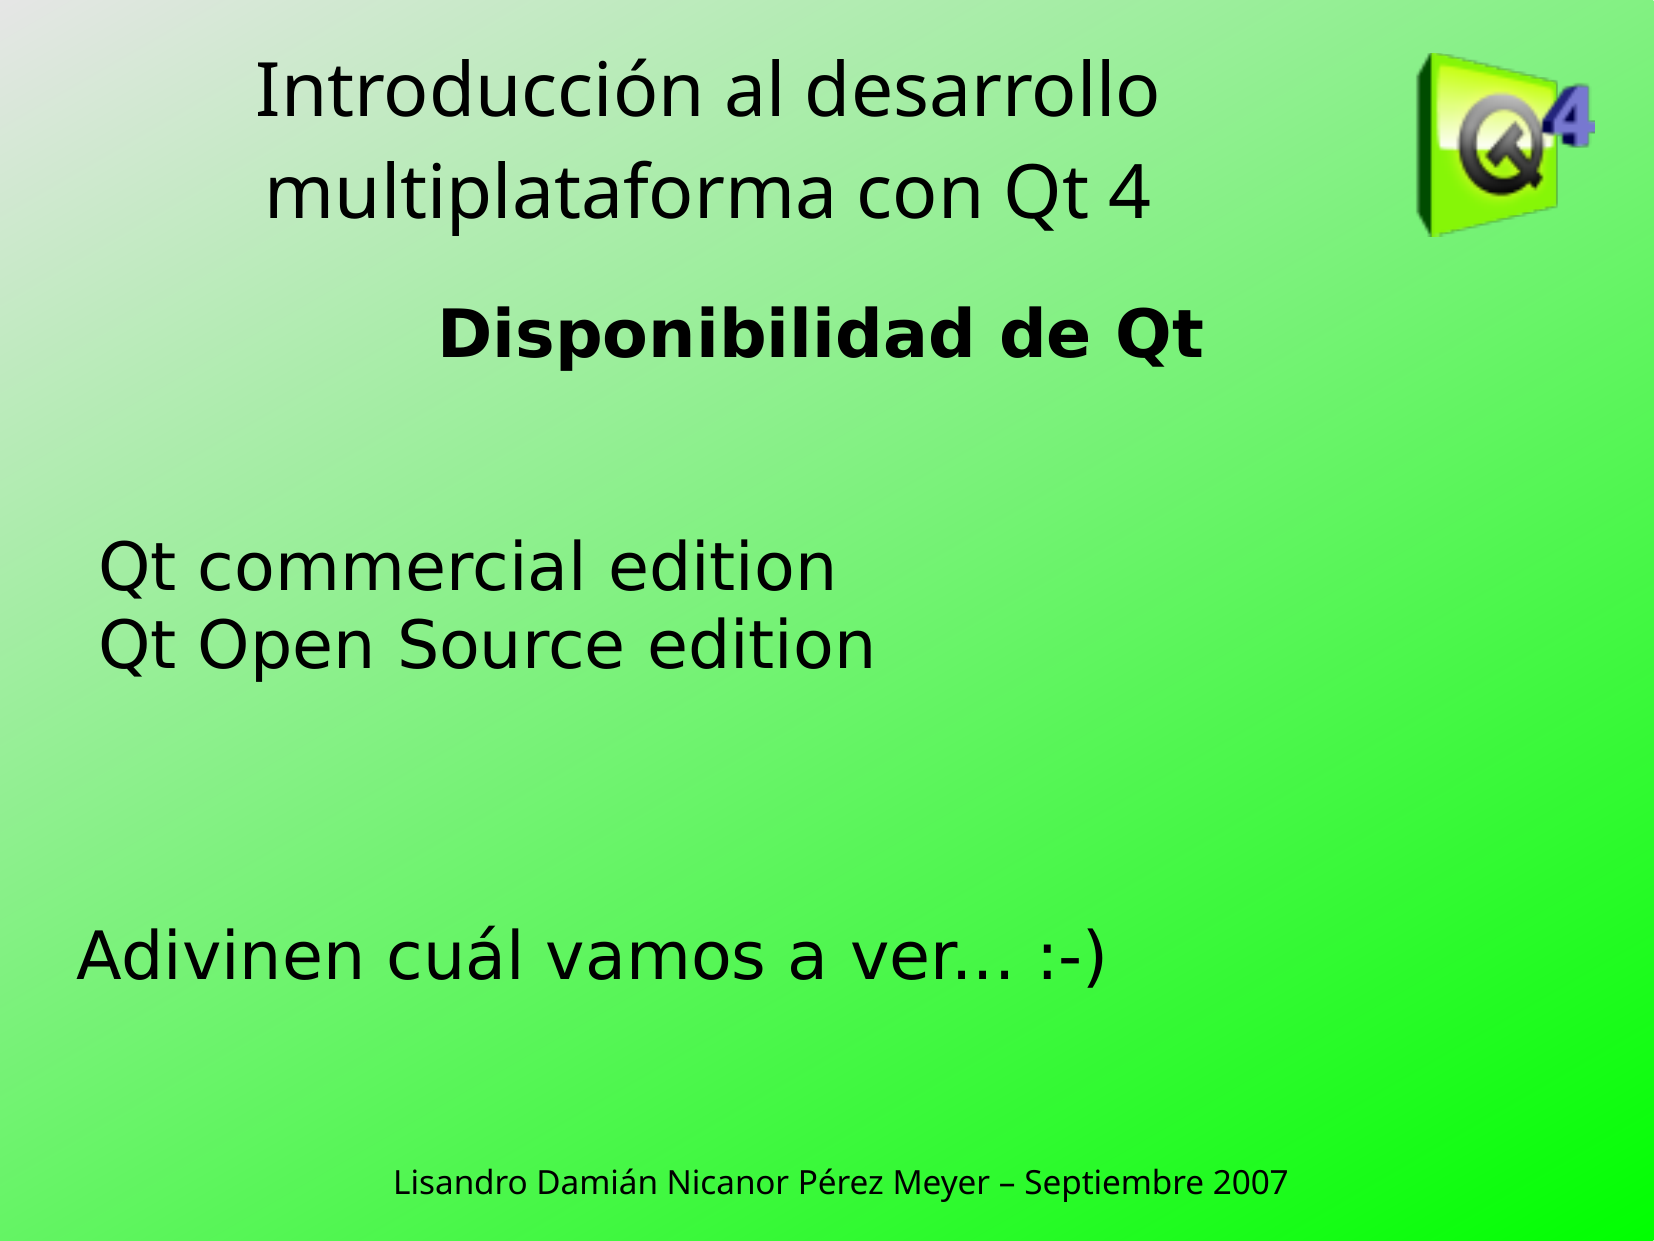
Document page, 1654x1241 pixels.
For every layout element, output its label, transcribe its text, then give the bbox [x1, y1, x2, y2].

text_box Lisandro Damián Nicanor Pérez Meyer – Septiembre 2007 [88, 1151, 1595, 1213]
title Introducción al desarrollo multiplataforma con Qt 4 [147, 11, 1270, 266]
picture [1412, 53, 1595, 237]
subtitle Disponibilidad de Qt Qt commercial edition Qt Open Source edition Adivinen cuál vamos a ver... :-) [76, 295, 1565, 996]
